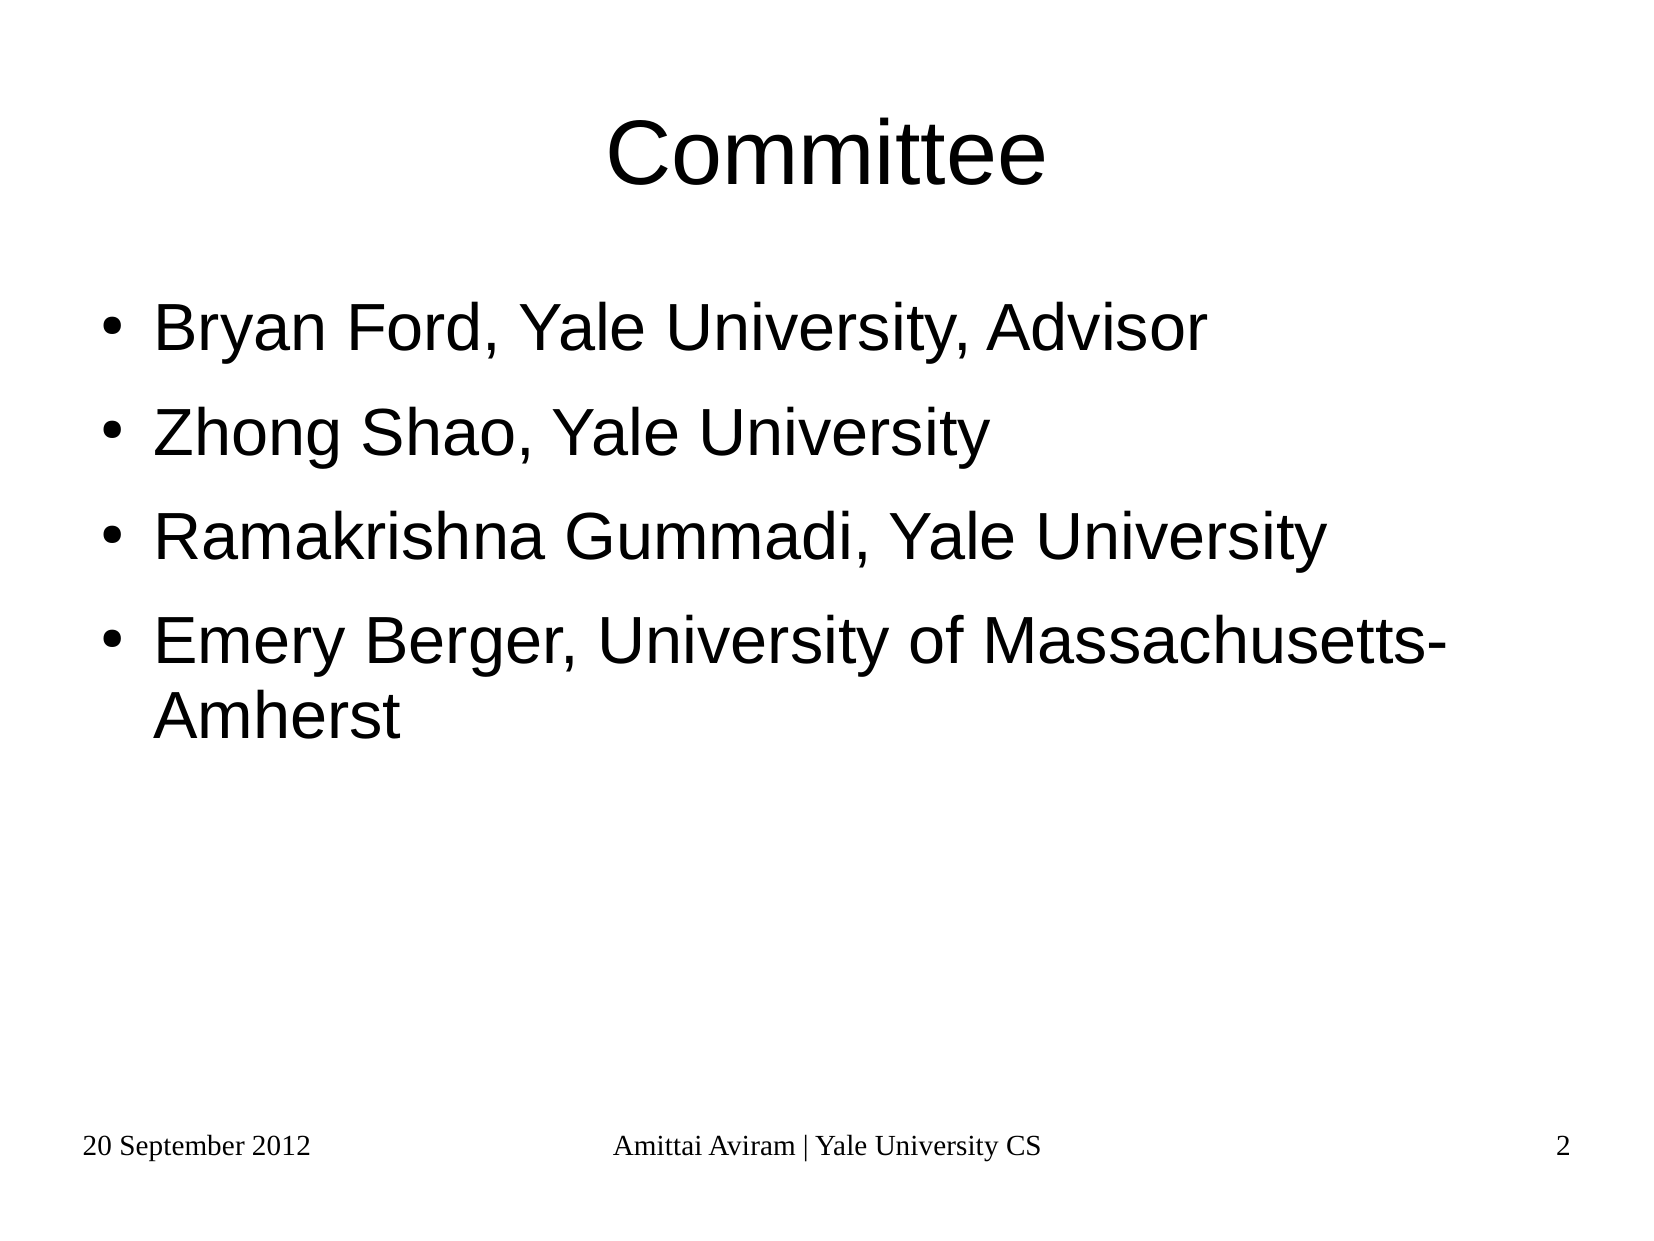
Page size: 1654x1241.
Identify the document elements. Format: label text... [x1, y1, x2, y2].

title Committee [82, 49, 1571, 257]
list Bryan Ford, Yale University, Advisor Zhong Shao, Yale University Ramakrishna Gummadi, Yale University Emery Berger, University of Massachusetts-Amherst [82, 290, 1571, 1109]
